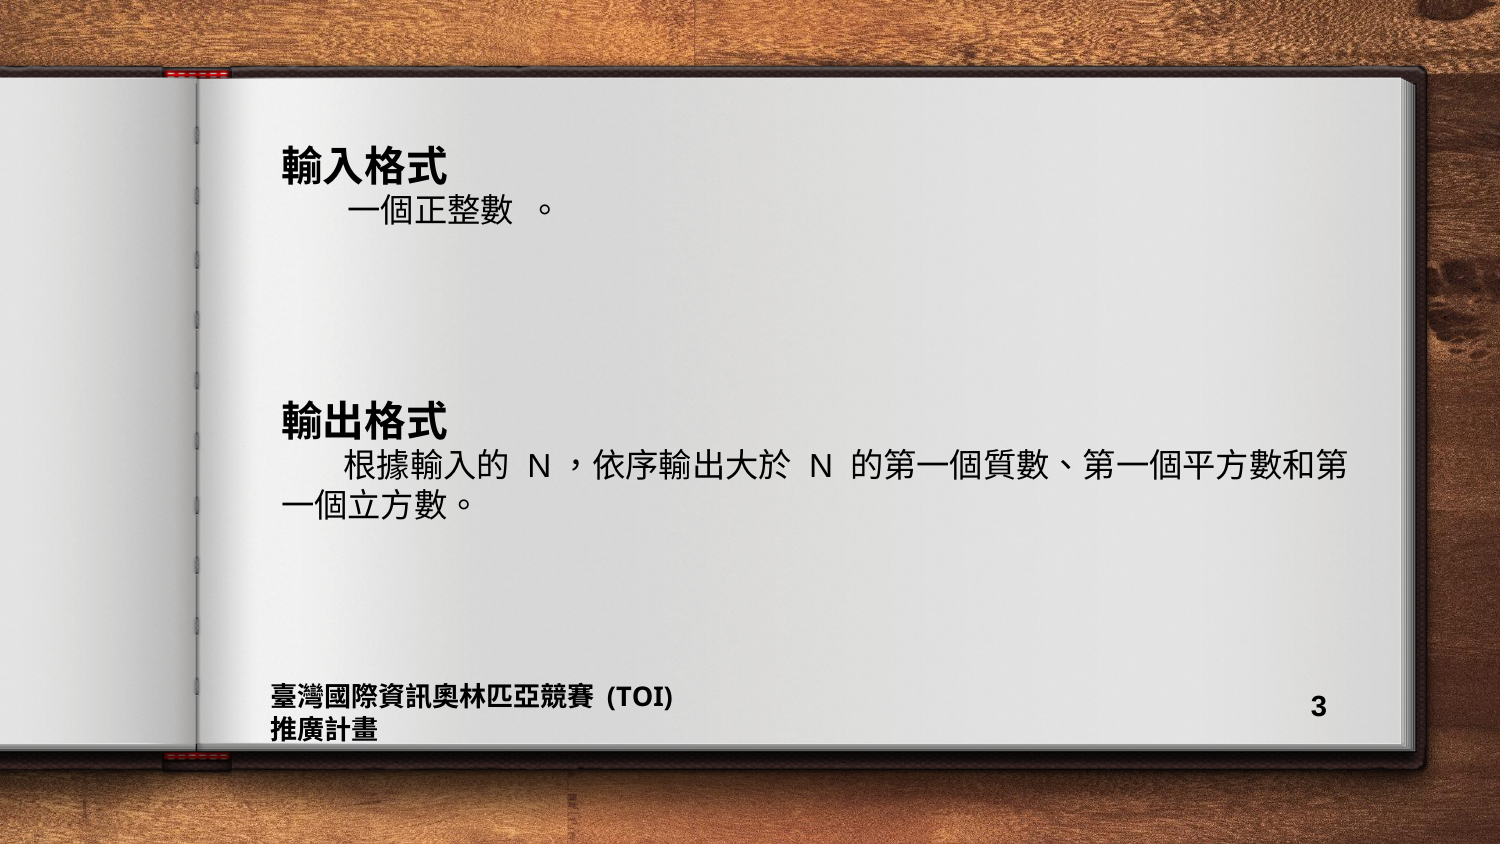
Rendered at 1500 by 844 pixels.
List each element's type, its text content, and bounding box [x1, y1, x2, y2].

text_box 輸出格式 根據輸入的 N，依序輸出大於 N 的第一個質數、第一個平方數和第一個立方數。 [266, 387, 1368, 640]
text_box 3 [1295, 672, 1386, 737]
text_box 輸入格式 一個正整數 。 [266, 132, 1356, 364]
